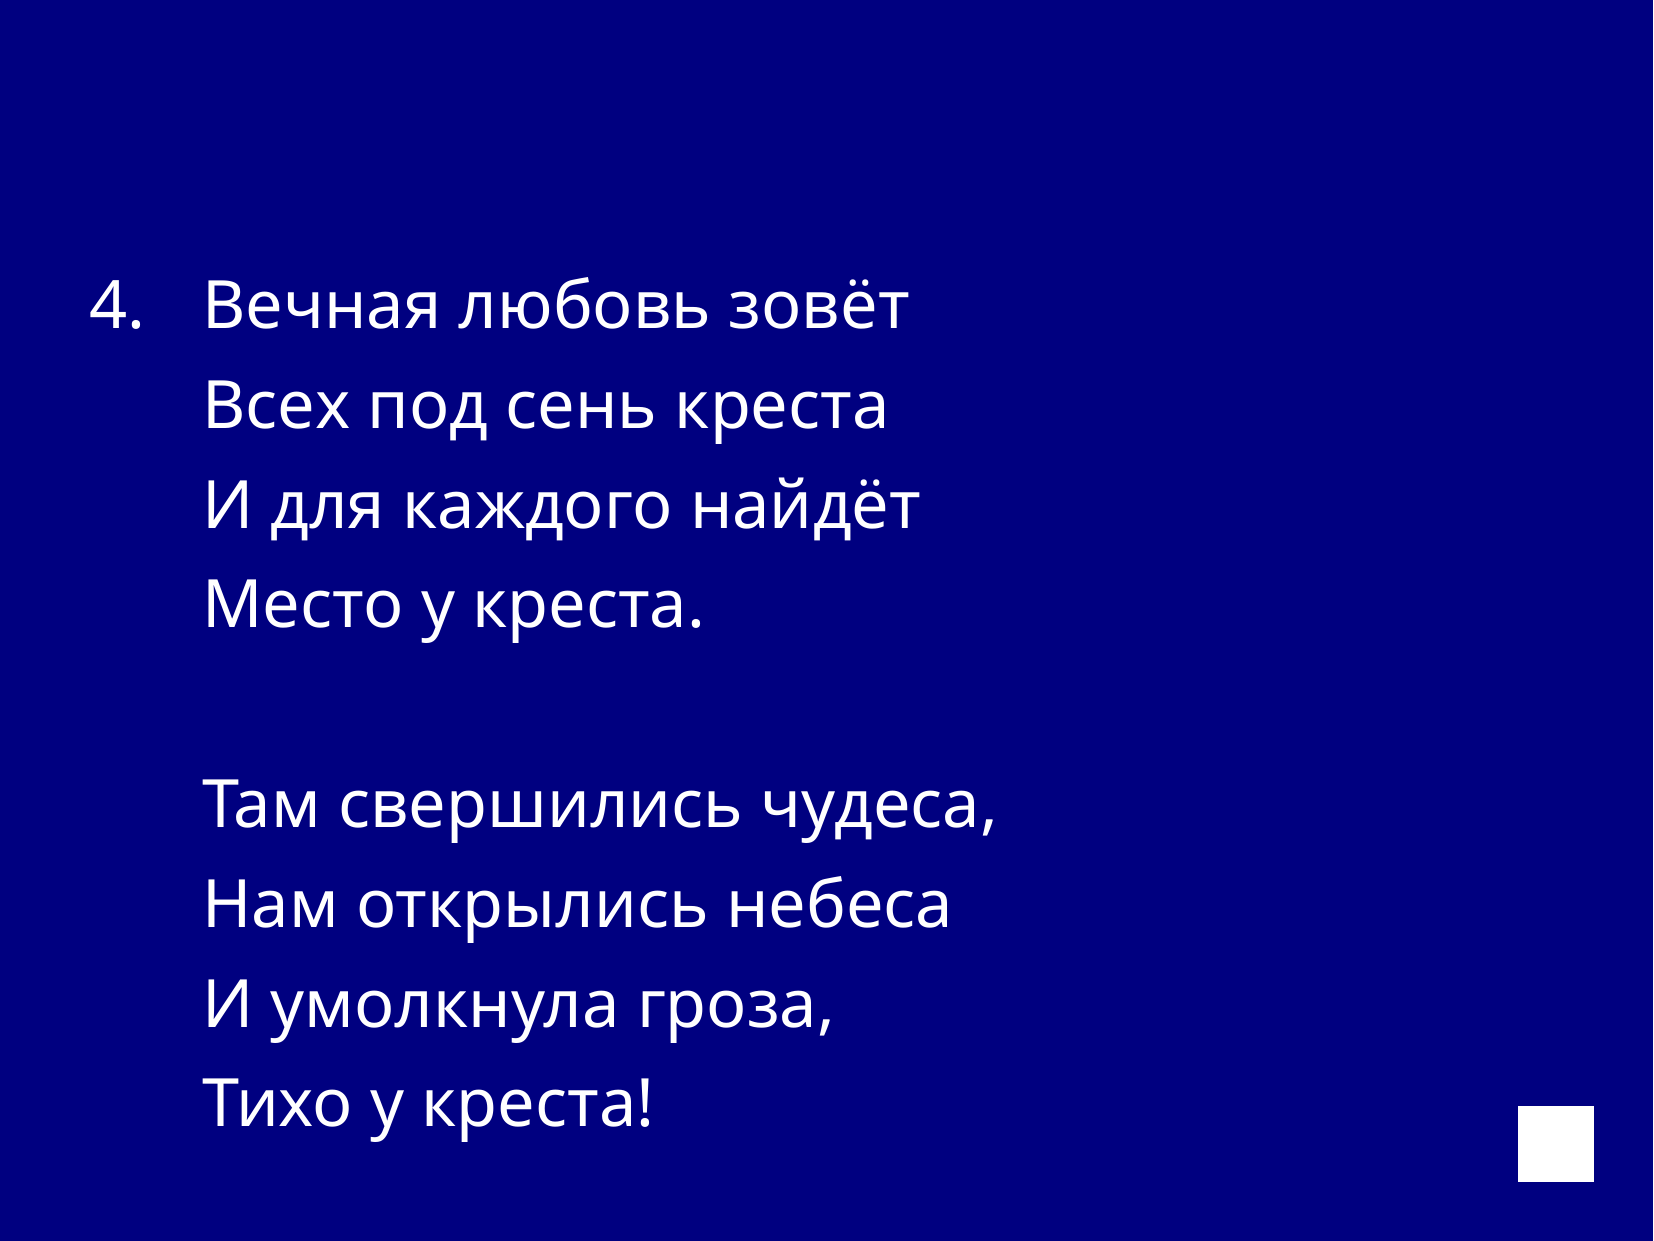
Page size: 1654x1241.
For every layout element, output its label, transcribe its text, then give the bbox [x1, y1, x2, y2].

text_box 4. Вечная любовь зовёт Всех под сень креста И для каждого найдёт Место у креста. Там свершились чудеса, Нам открылись небеса И умолкнула гроза, Тихо у креста! [75, 150, 1576, 1163]
text_box [1518, 1106, 1594, 1182]
